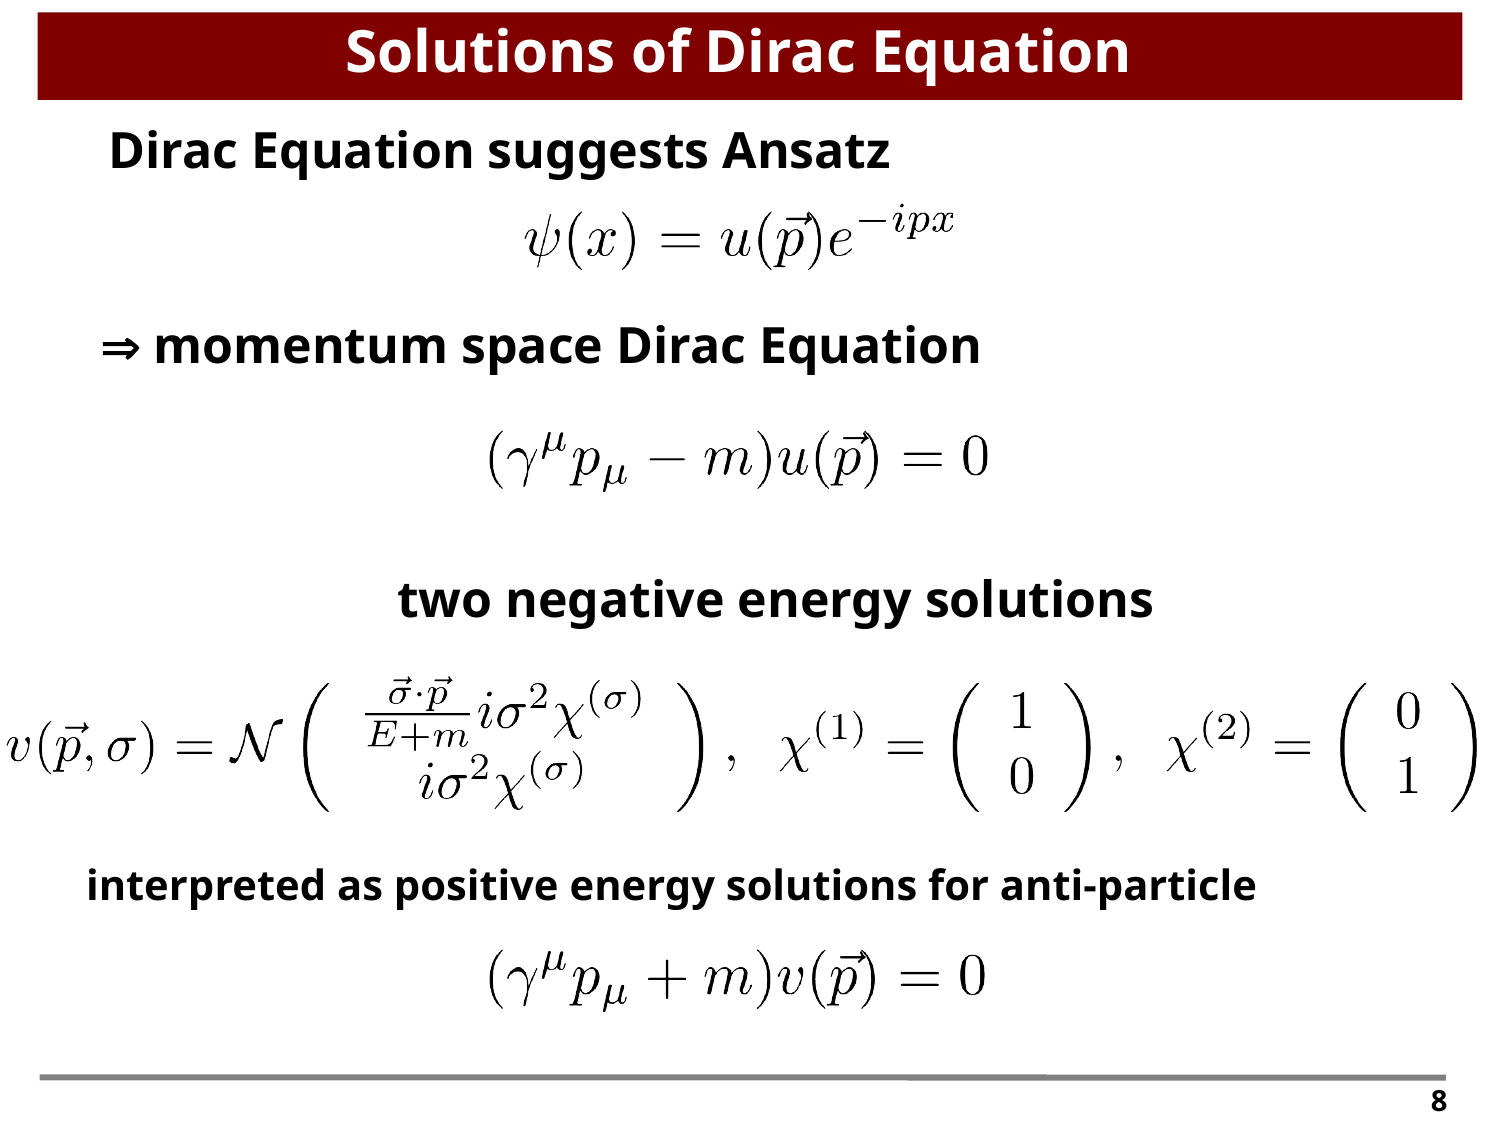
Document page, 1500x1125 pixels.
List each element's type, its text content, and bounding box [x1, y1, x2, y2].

picture [489, 949, 985, 1012]
picture [6, 676, 1477, 812]
title Solutions of Dirac Equation [132, 12, 1345, 96]
picture [489, 430, 988, 492]
list two negative energy solutions [72, 566, 1479, 651]
list Dirac Equation suggests Ansatz [37, 117, 1444, 196]
picture [524, 203, 953, 270]
list Þ momentum space Dirac Equation [72, 312, 1479, 397]
list interpreted as positive energy solutions for anti-particle [15, 850, 1500, 991]
